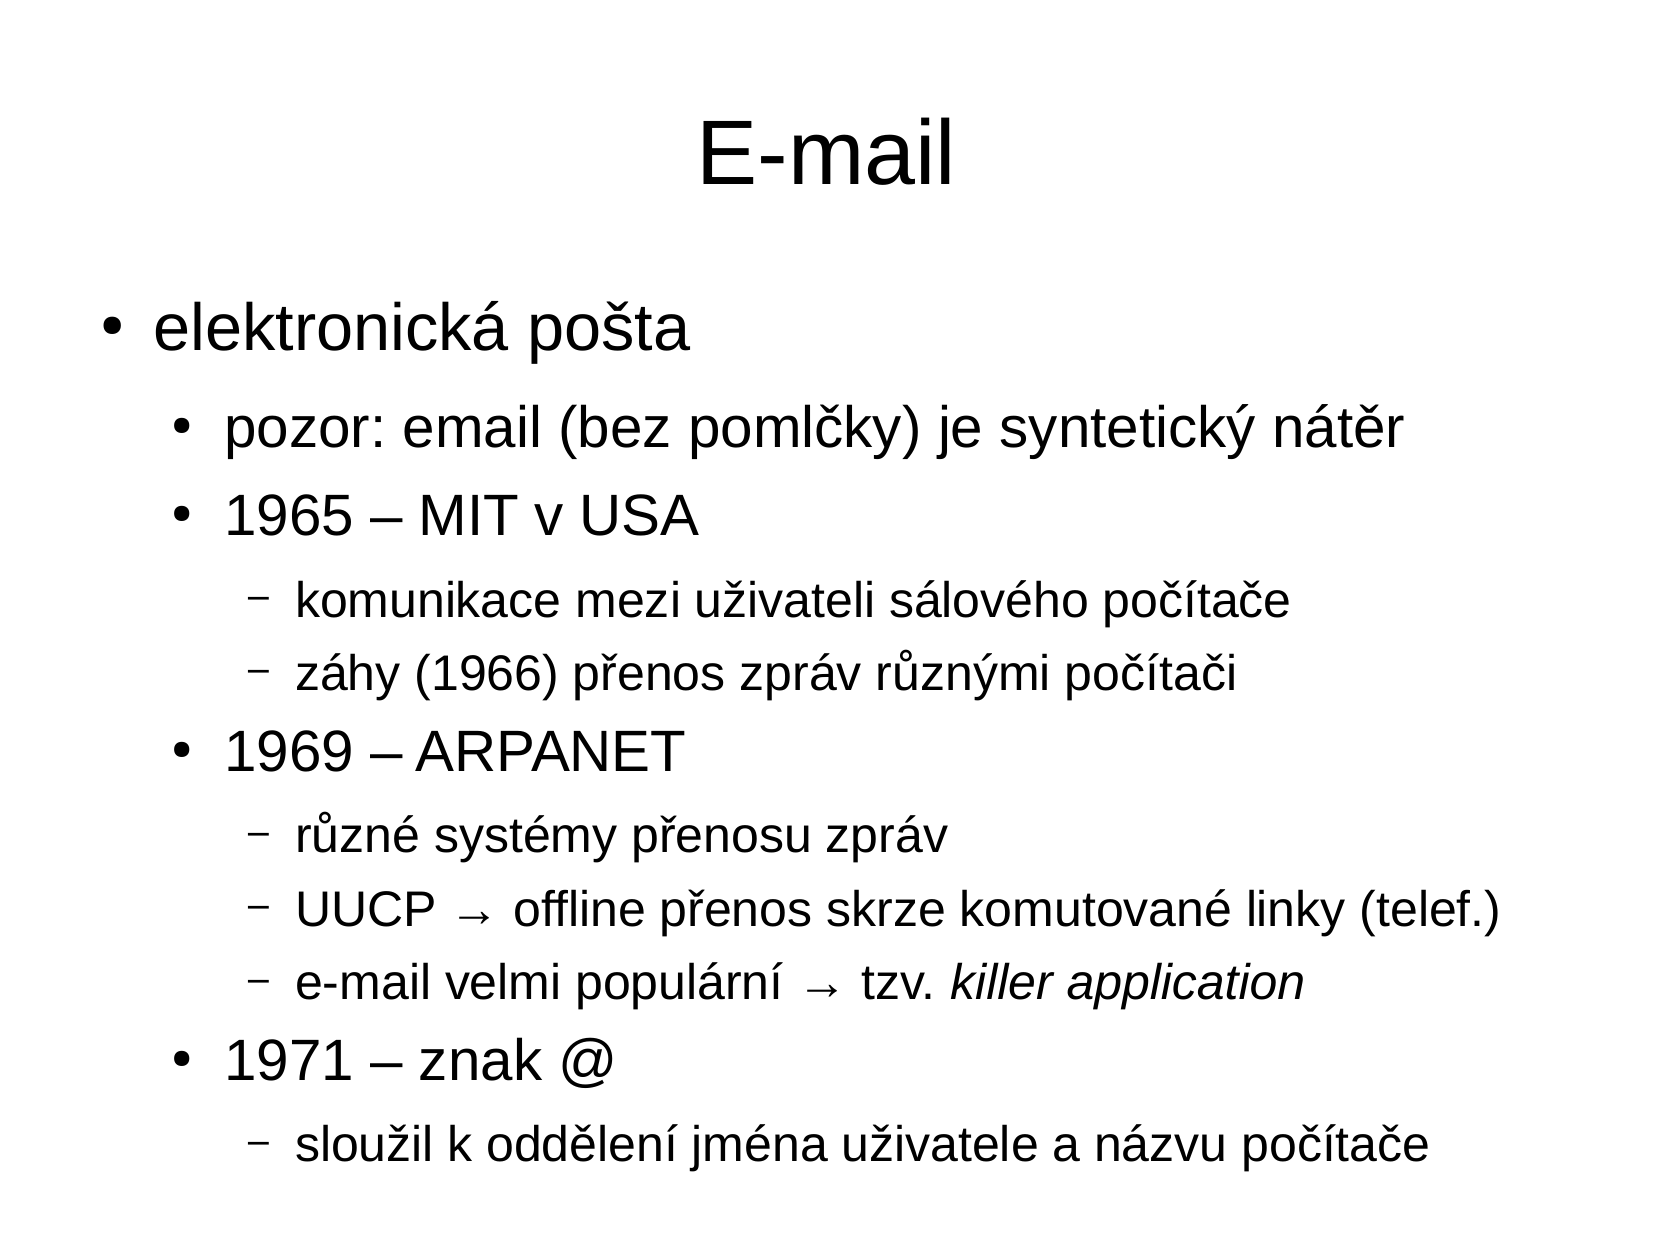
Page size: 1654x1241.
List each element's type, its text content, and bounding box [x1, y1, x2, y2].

list elektronická pošta pozor: email (bez pomlčky) je syntetický nátěr 1965 – MIT v USA komunikace mezi uživateli sálového počítače záhy (1966) přenos zpráv různými počítači 1969 – ARPANET různé systémy přenosu zpráv UUCP → offline přenos skrze komutované linky (telef.) e-mail velmi populární → tzv. killer application 1971 – znak @ sloužil k oddělení jména uživatele a názvu počítače [82, 290, 1571, 1173]
title E-mail [82, 49, 1571, 257]
